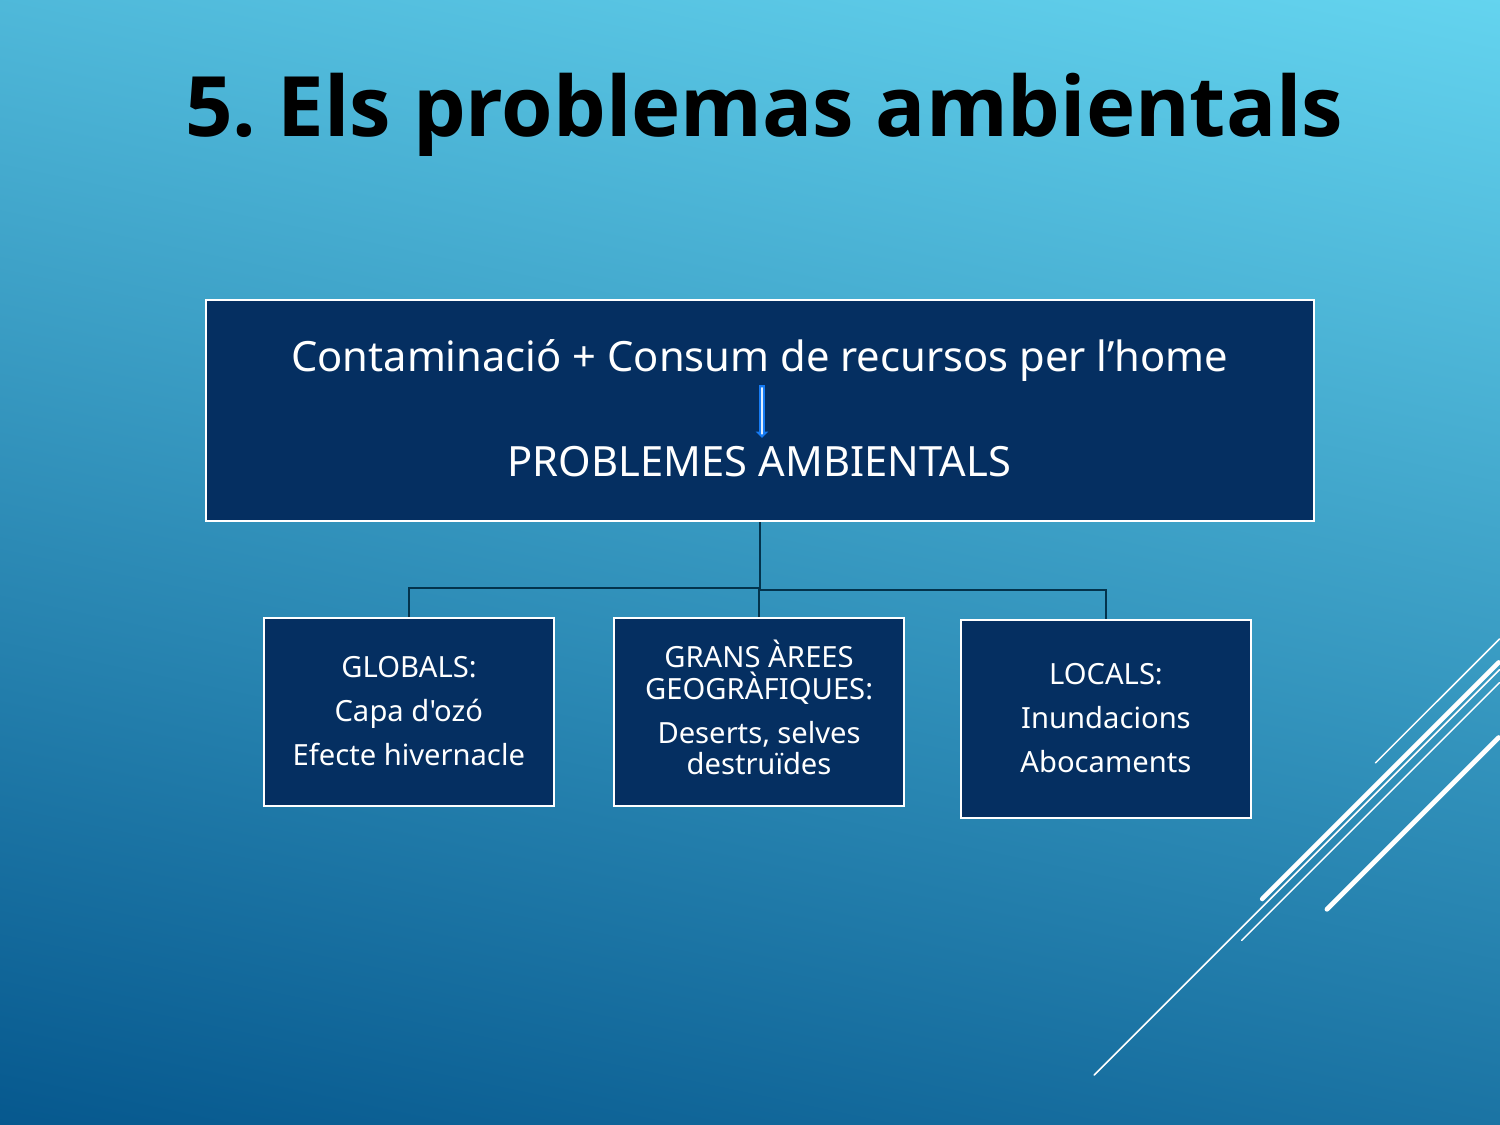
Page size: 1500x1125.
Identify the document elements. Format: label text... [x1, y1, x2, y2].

text_box GRANS ÀREES GEOGRÀFIQUES: Deserts, selves destruïdes [614, 617, 904, 806]
text_box [758, 386, 766, 437]
text_box GLOBALS: Capa d'ozó Efecte hivernacle [264, 617, 554, 806]
text_box Contaminació + Consum de recursos per l’home PROBLEMES AMBIENTALS [205, 300, 1314, 522]
text_box LOCALS: Inundacions Abocaments [961, 620, 1251, 819]
text_box 5. Els problemas ambientals [81, 45, 1448, 162]
